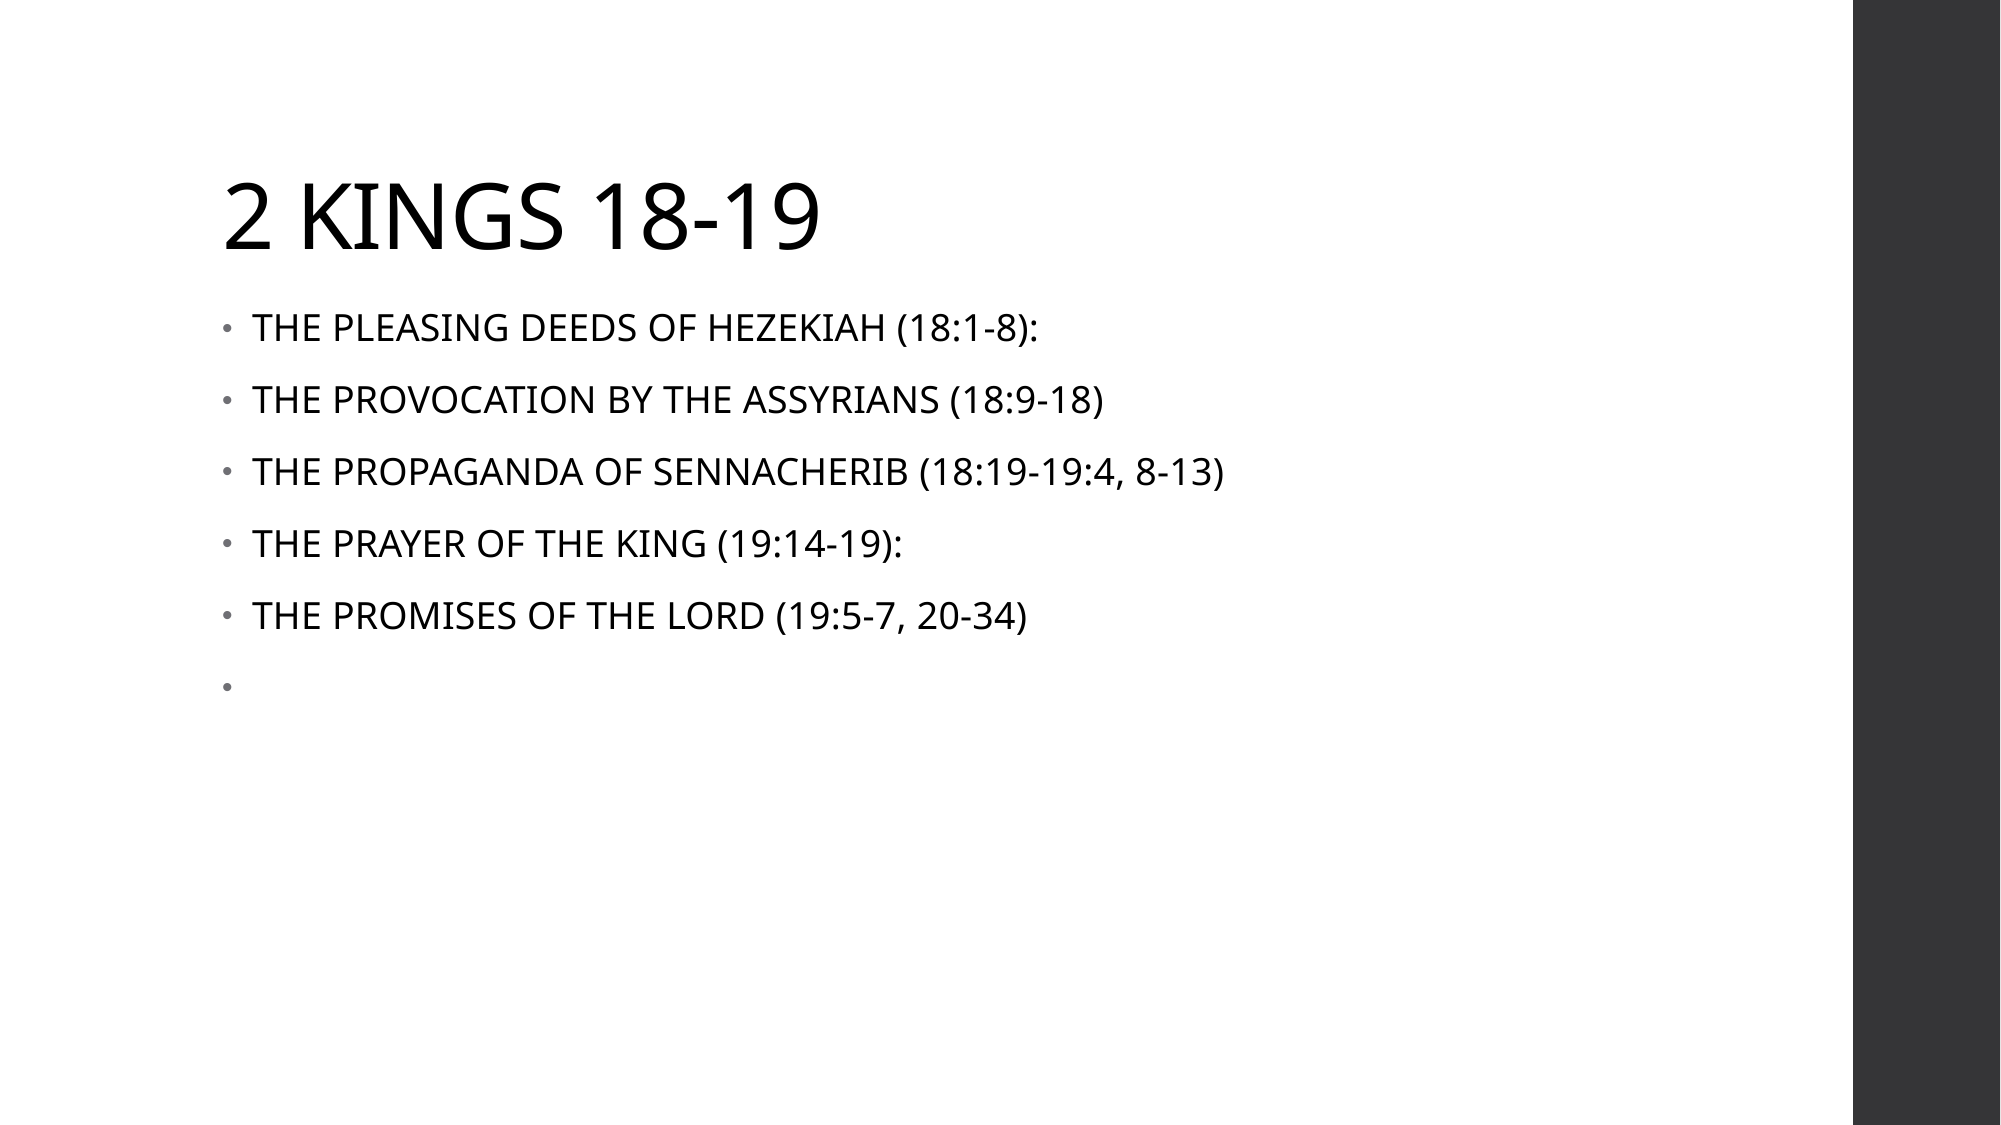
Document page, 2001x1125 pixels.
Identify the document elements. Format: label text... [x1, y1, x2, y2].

list THE PLEASING DEEDS OF HEZEKIAH (18:1-8): THE PROVOCATION BY THE ASSYRIANS (18:9-18) THE PROPAGANDA OF SENNACHERIB (18:19-19:4, 8-13) THE PRAYER OF THE KING (19:14-19): THE PROMISES OF THE LORD (19:5-7, 20-34) [206, 299, 1617, 1014]
title 2 KINGS 18-19 [206, 60, 1797, 278]
